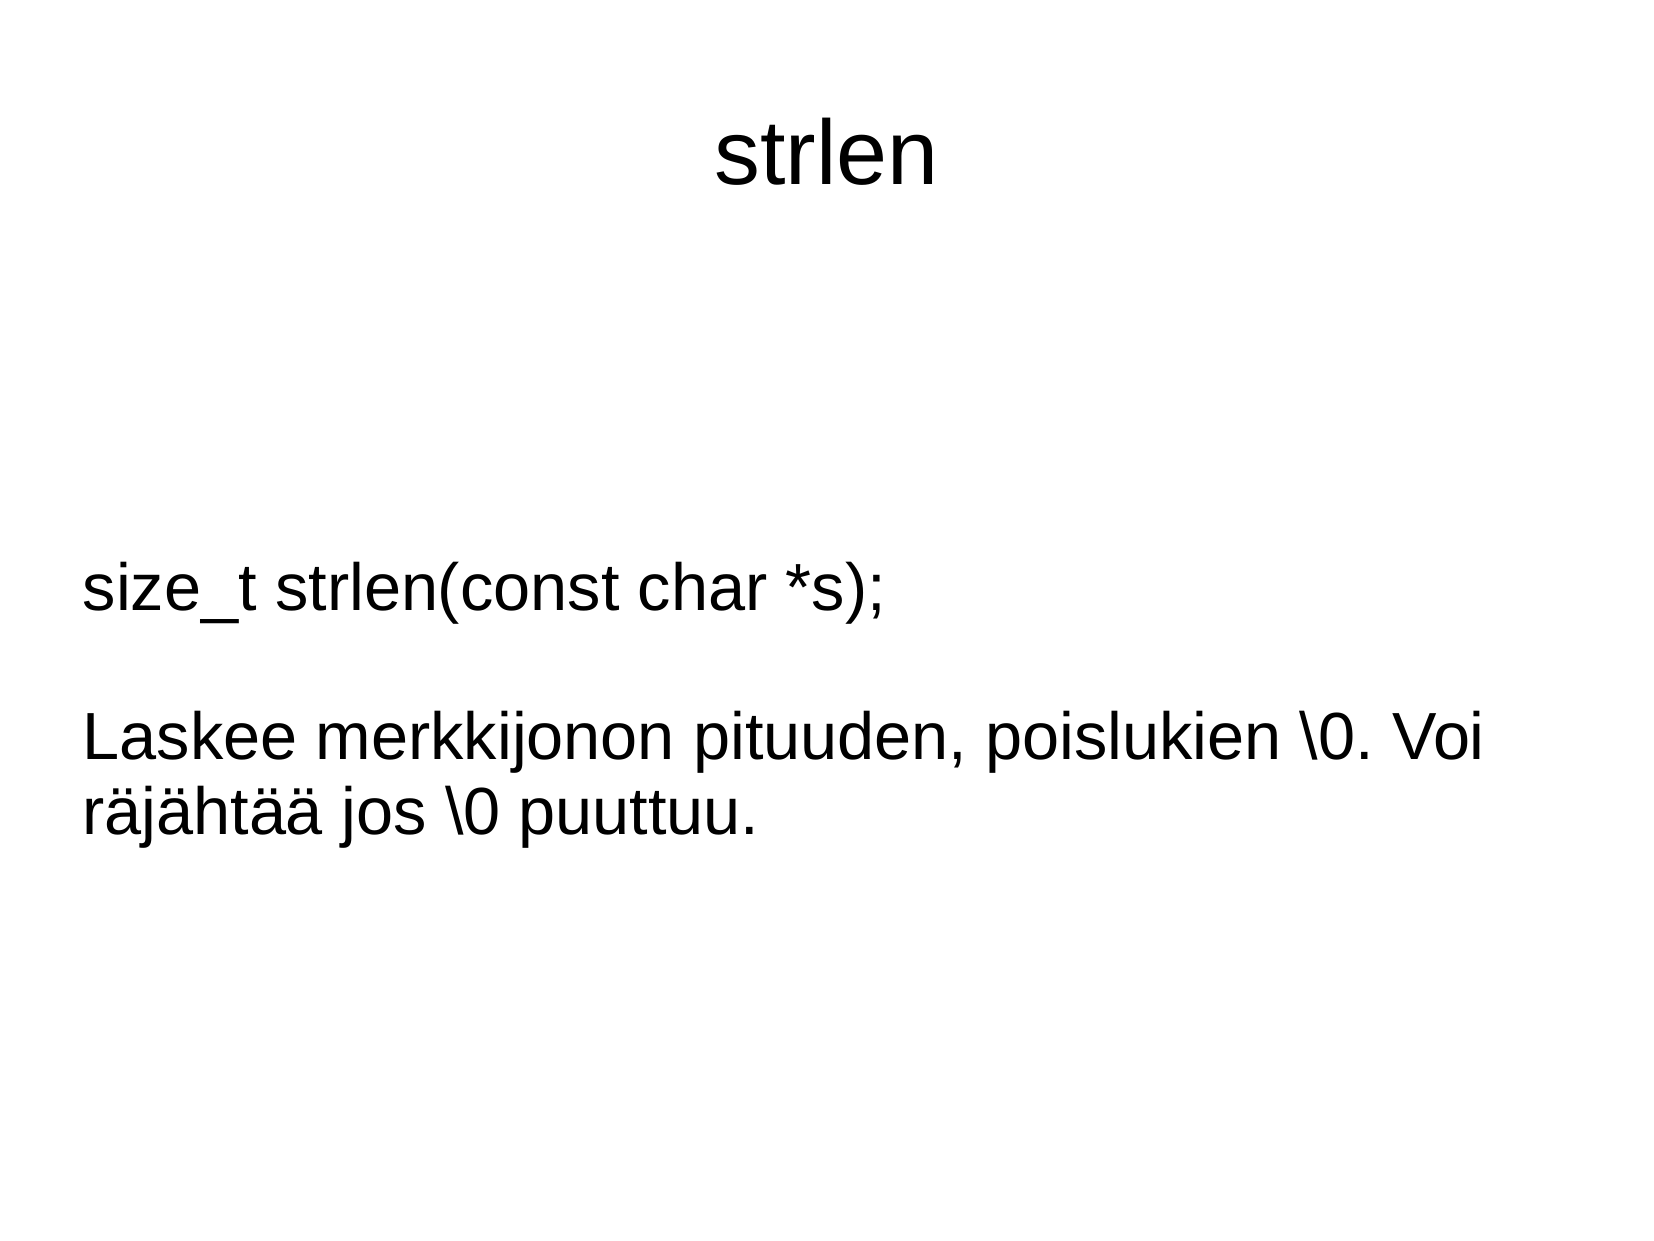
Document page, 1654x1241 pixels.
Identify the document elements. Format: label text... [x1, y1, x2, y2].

subtitle size_t strlen(const char *s); Laskee merkkijonon pituuden, poislukien \0. Voi räjähtää jos \0 puuttuu. [82, 297, 1571, 1102]
title strlen [82, 56, 1571, 250]
